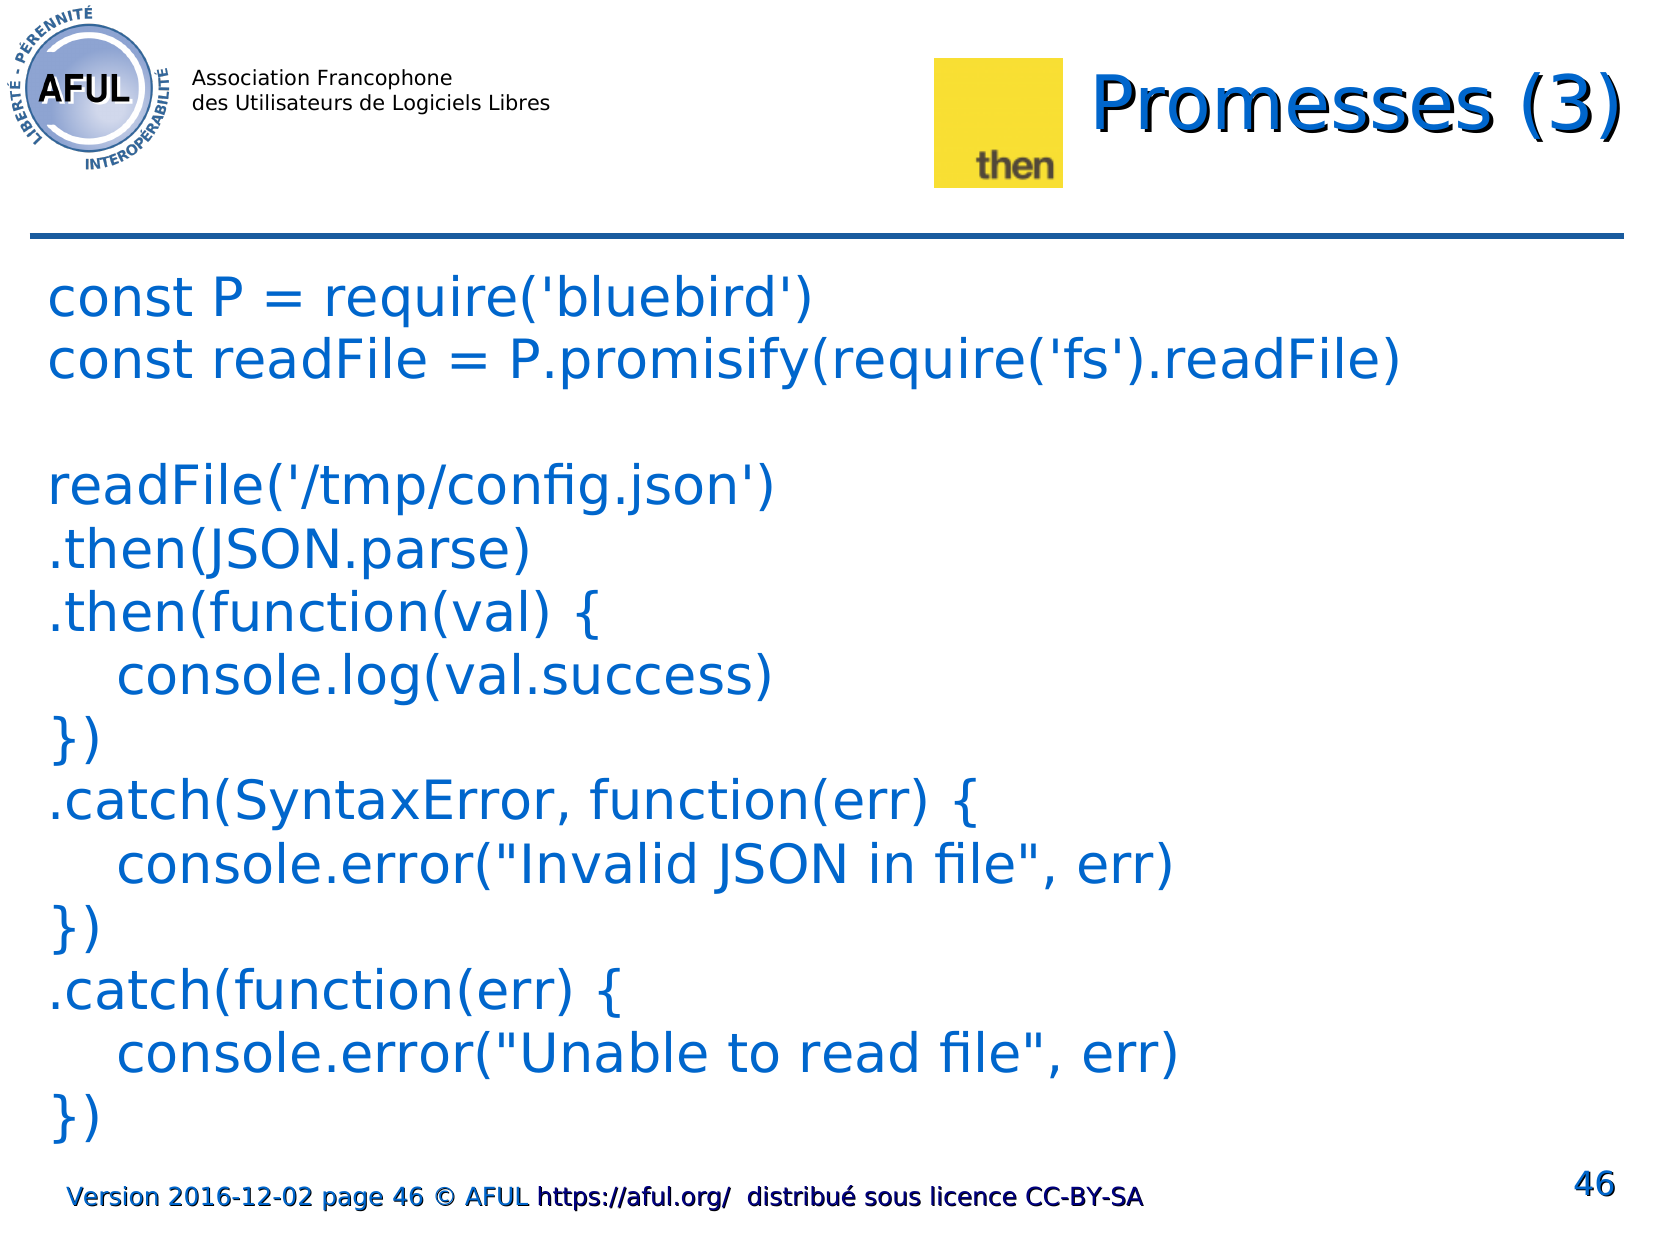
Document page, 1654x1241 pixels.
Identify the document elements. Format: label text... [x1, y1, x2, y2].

picture [0, 0, 178, 178]
title Promesses (3) [501, 0, 1625, 207]
list const P = require('bluebird') const readFile = P.promisify(require('fs').readFile) readFile('/tmp/config.json') .then(JSON.parse) .then(function(val) { console.log(val.success) }) .catch(SyntaxError, function(err) { console.error("Invalid JSON in file", err) }) .catch(function(err) { console.error("Unable to read file", err) }) [47, 265, 1595, 1211]
picture [934, 58, 1063, 188]
